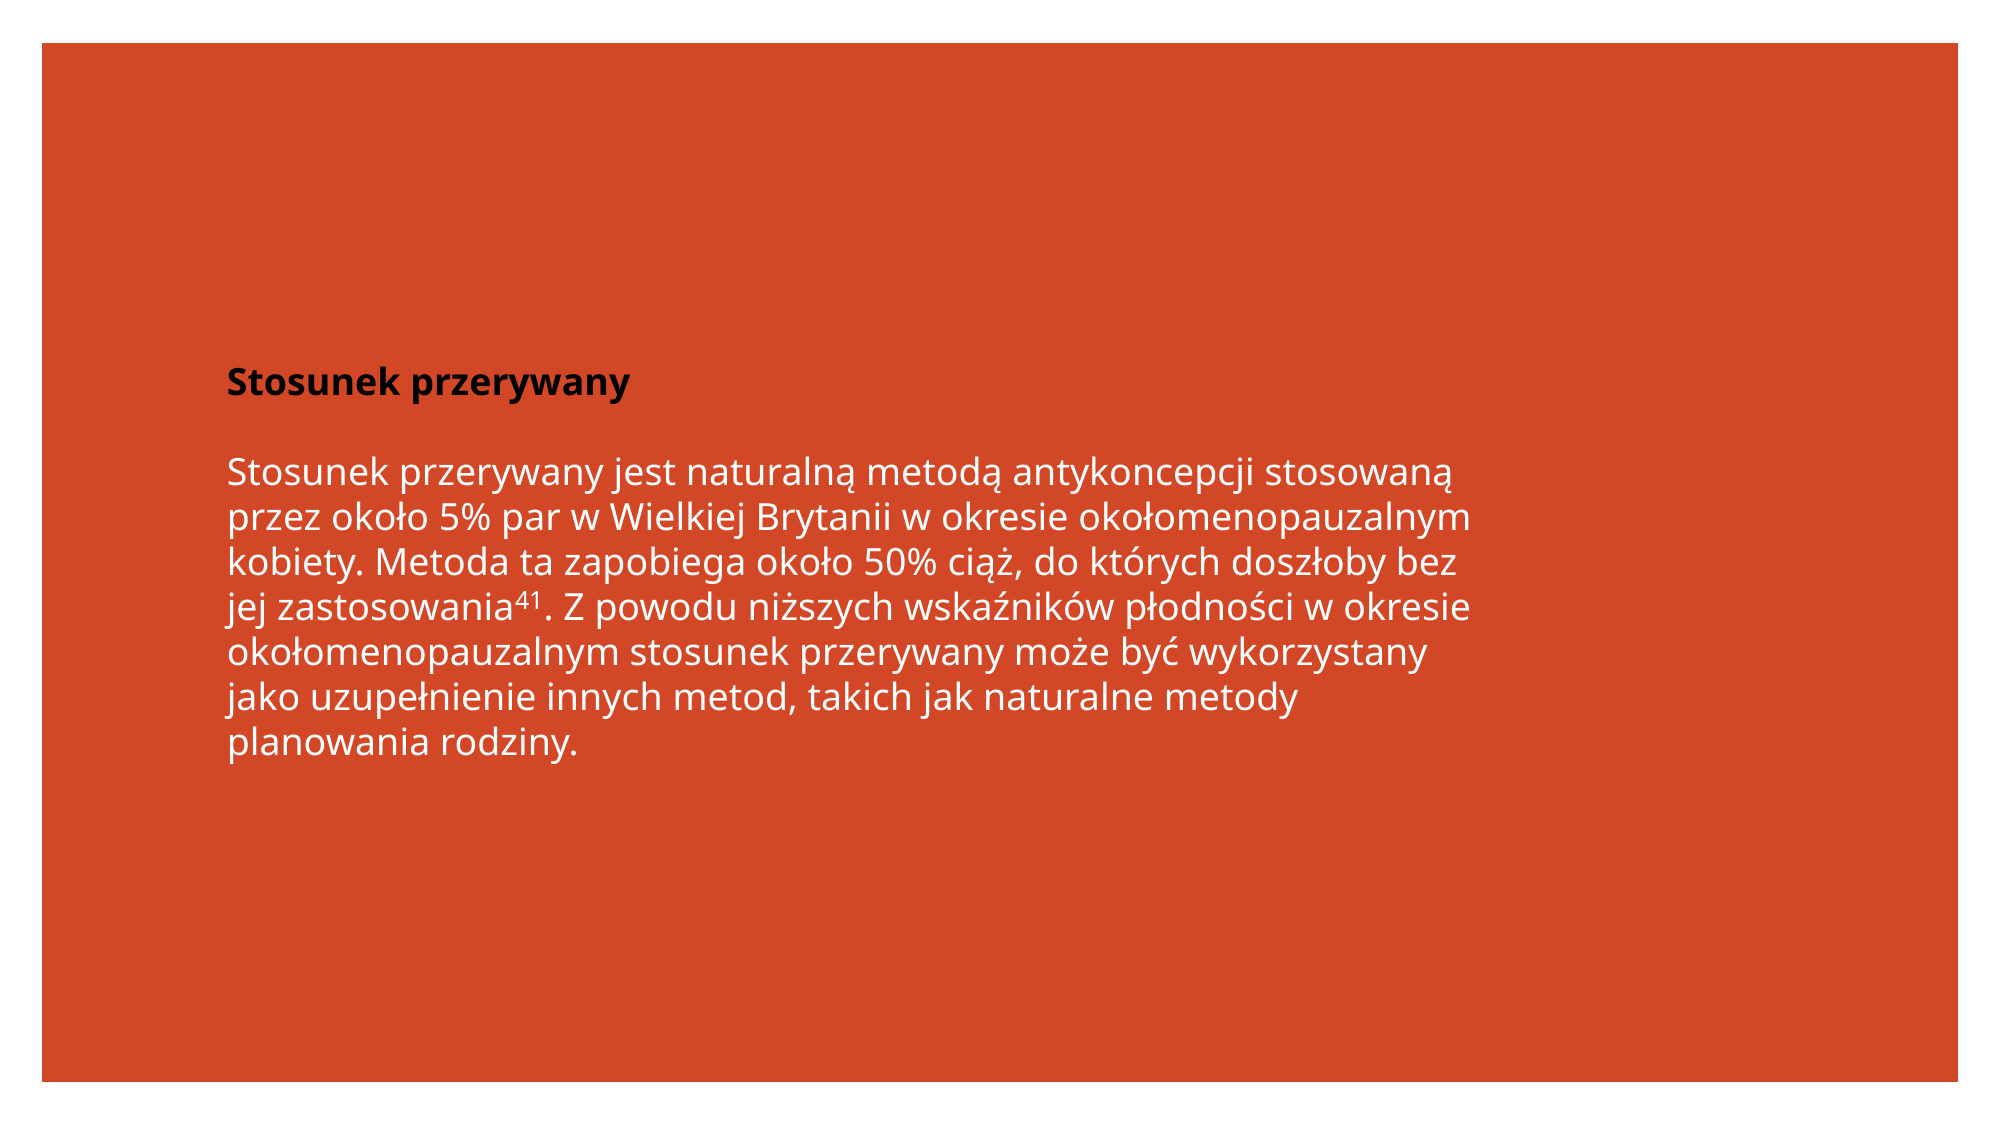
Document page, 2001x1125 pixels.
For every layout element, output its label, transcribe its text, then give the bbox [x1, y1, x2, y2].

text_box Stosunek przerywany Stosunek przerywany jest naturalną metodą antykoncepcji stosowaną przez około 5% par w Wielkiej Brytanii w okresie okołomenopauzalnym kobiety. Metoda ta zapobiega około 50% ciąż, do których doszłoby bez jej zastosowania41. Z powodu niższych wskaźników płodności w okresie okołomenopauzalnym stosunek przerywany może być wykorzystany jako uzupełnienie innych metod, takich jak naturalne metody planowania rodziny. [211, 350, 1500, 775]
